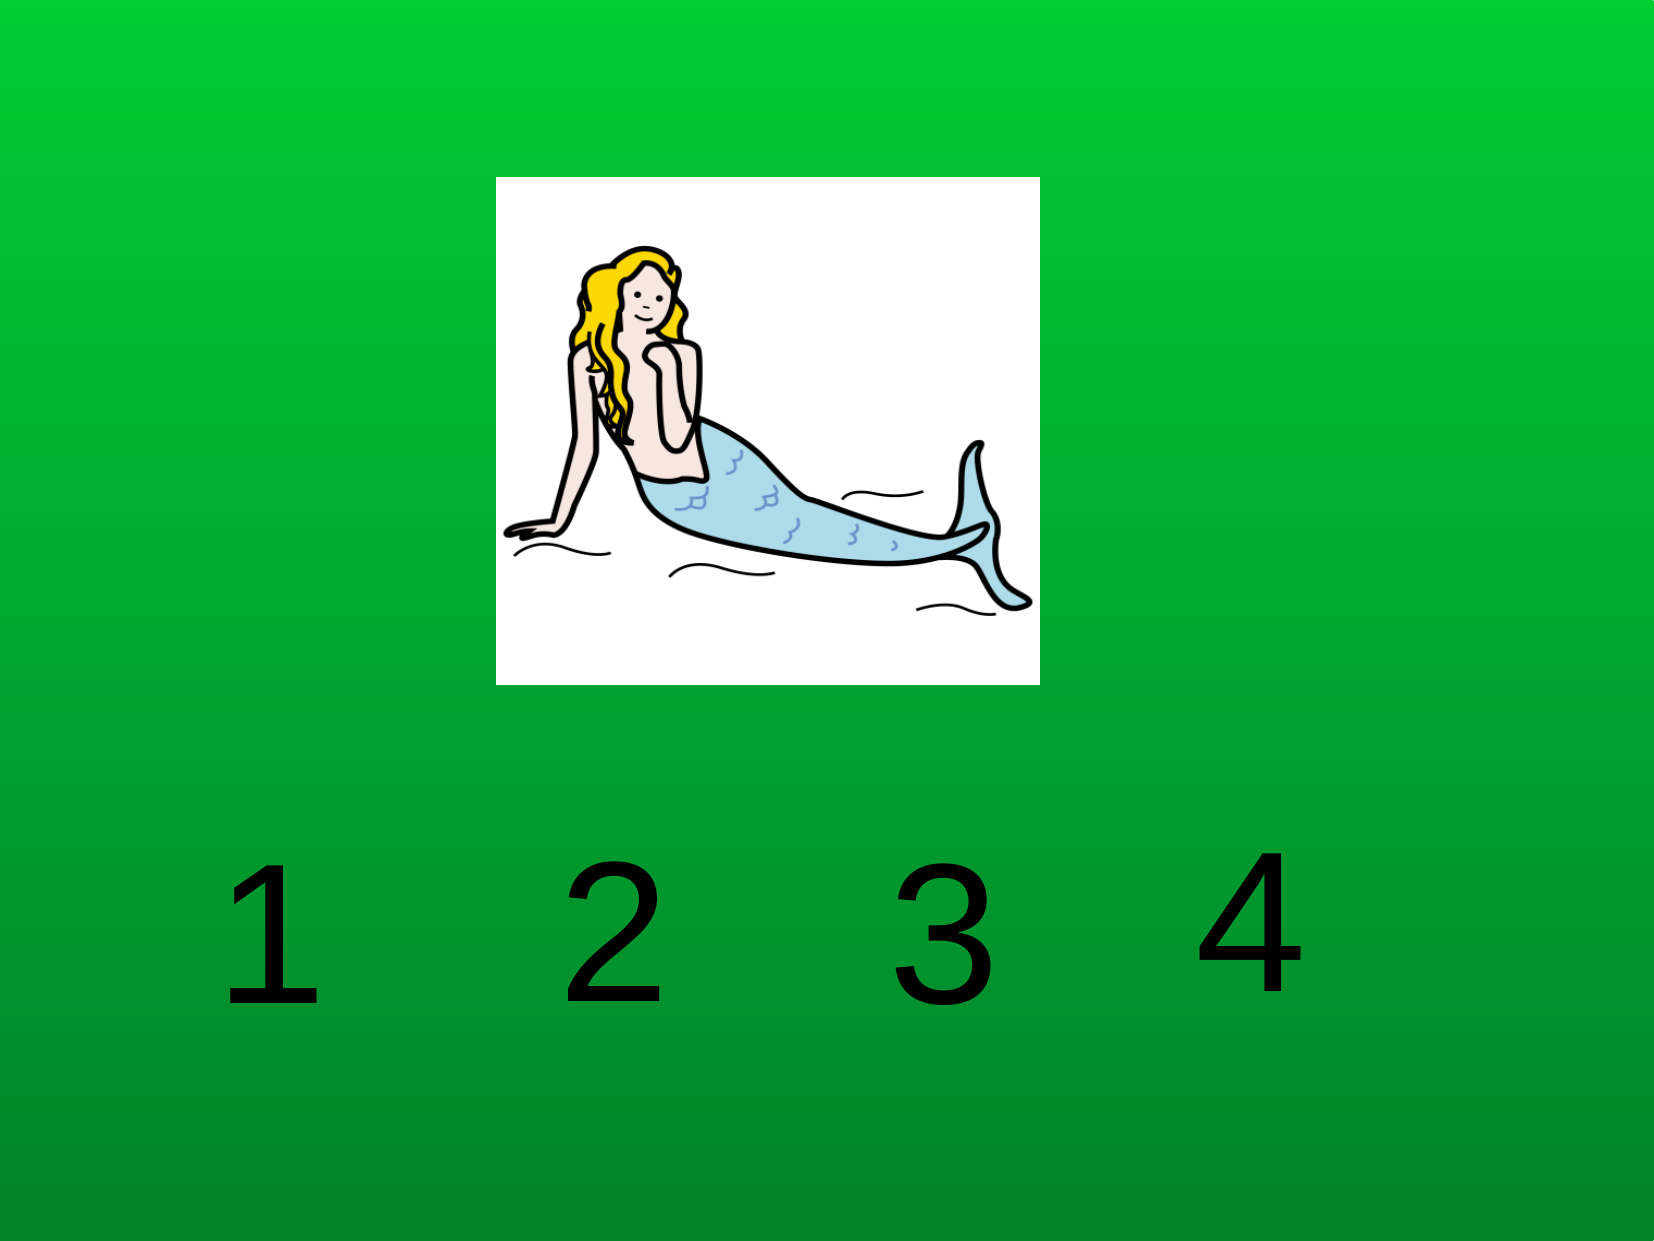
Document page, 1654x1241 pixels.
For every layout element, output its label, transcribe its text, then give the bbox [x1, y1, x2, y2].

text_box 3 [874, 814, 1111, 1054]
text_box 2 [543, 812, 780, 1052]
text_box 1 [200, 814, 438, 1054]
text_box 4 [1181, 803, 1418, 1042]
picture [496, 177, 1040, 686]
